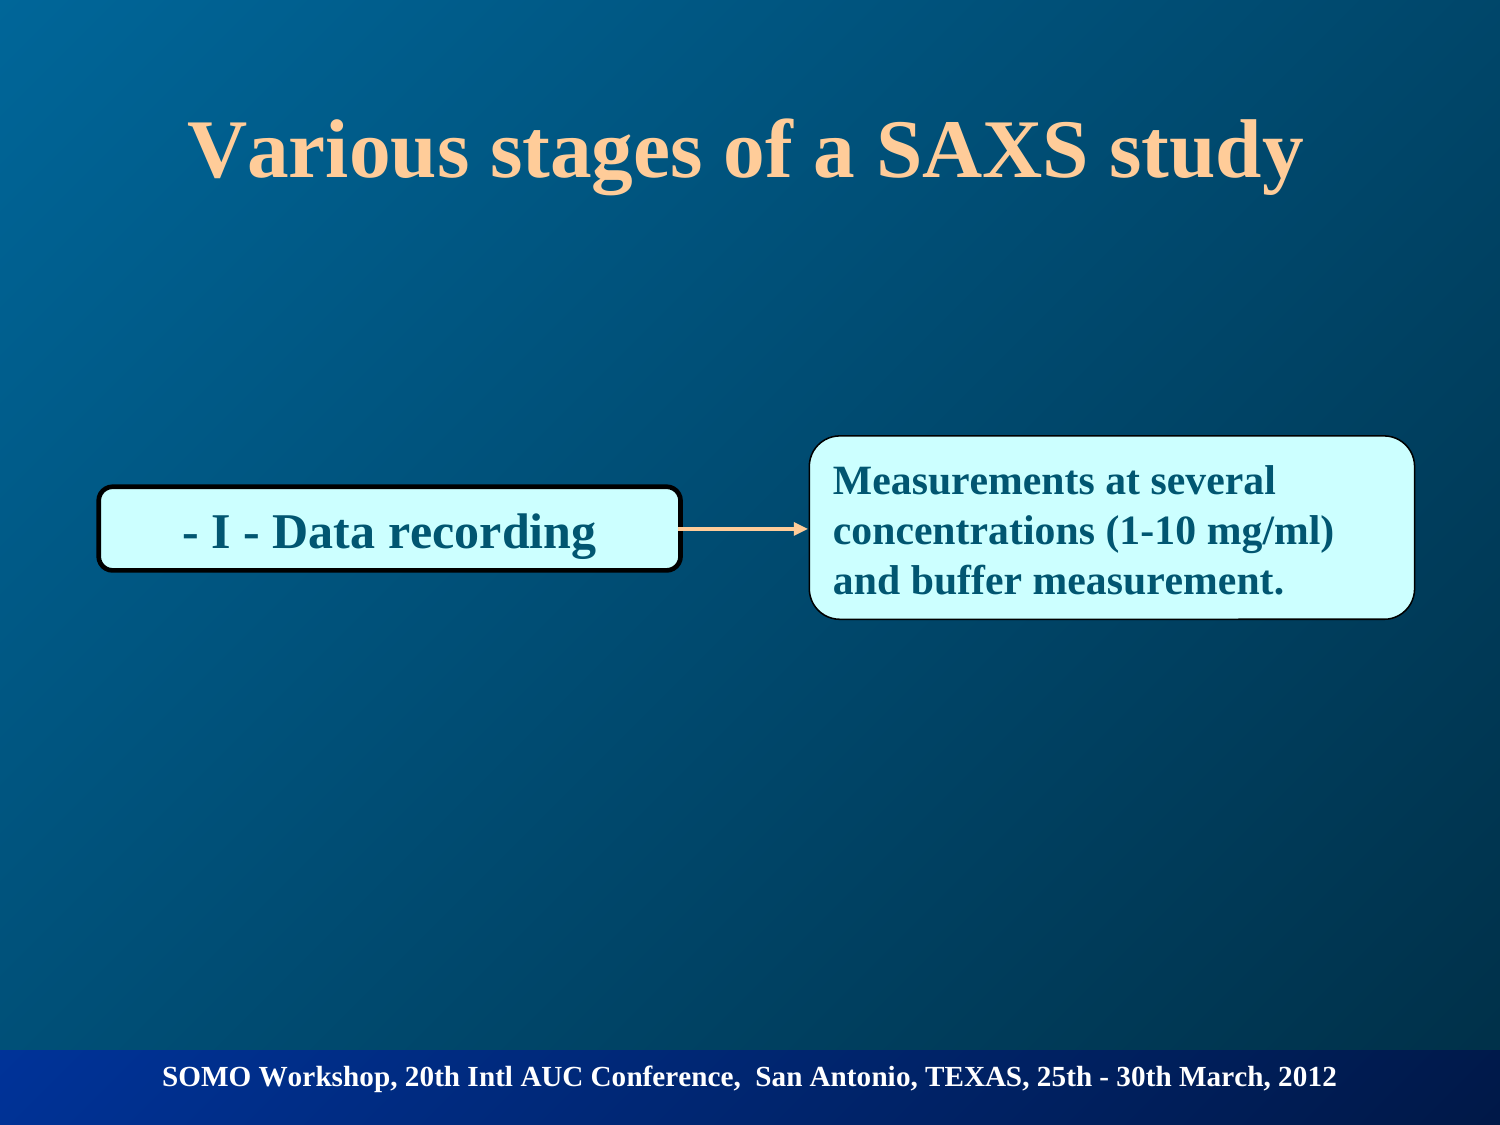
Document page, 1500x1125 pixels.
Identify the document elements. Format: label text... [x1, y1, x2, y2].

text_box Measurements at several concentrations (1-10 mg/ml) and buffer measurement. [809, 435, 1415, 620]
text_box SOMO Workshop, 20th Intl AUC Conference, San Antonio, TEXAS, 25th - 30th March, 2012 [0, 1050, 1500, 1125]
text_box - I - Data recording [98, 486, 681, 571]
text_box Various stages of a SAXS study [176, 103, 1316, 200]
